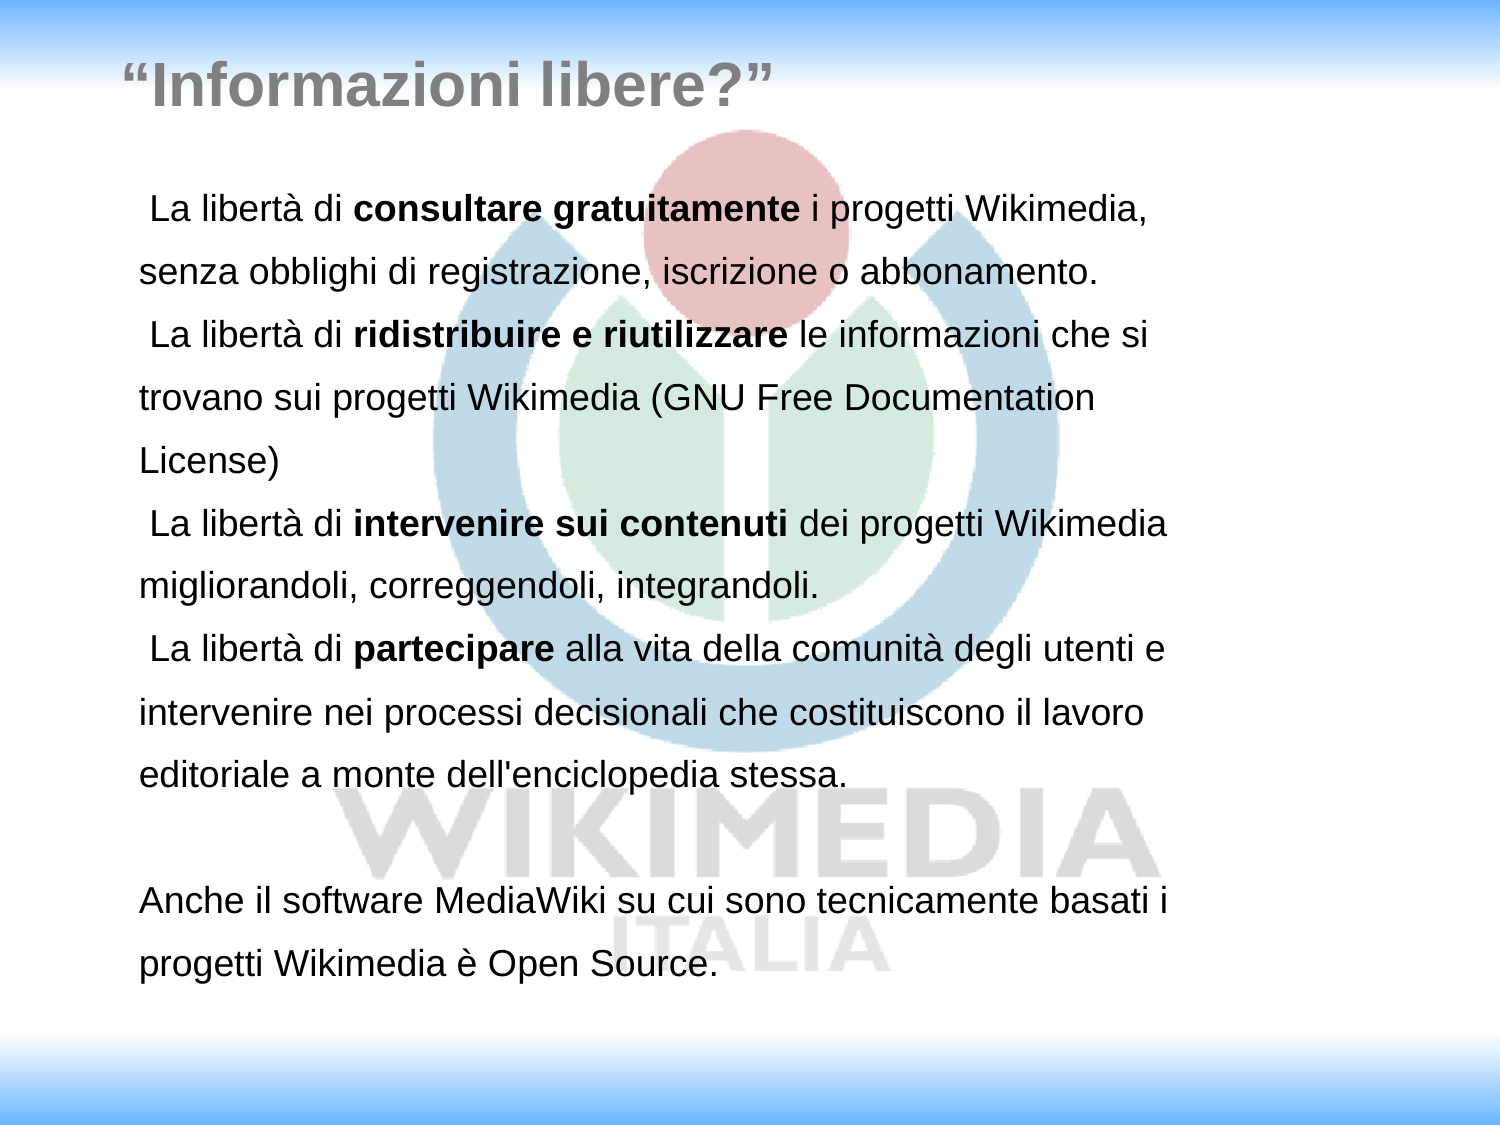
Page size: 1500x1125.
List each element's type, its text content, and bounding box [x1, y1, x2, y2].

text_box “Informazioni libere?” [120, 50, 1479, 120]
text_box La libertà di consultare gratuitamente i progetti Wikimedia, senza obblighi di registrazione, iscrizione o abbonamento. La libertà di ridistribuire e riutilizzare le informazioni che si trovano sui progetti Wikimedia (GNU Free Documentation License) La libertà di intervenire sui contenuti dei progetti Wikimedia migliorandoli, correggendoli, integrandoli. La libertà di partecipare alla vita della comunità degli utenti e intervenire nei processi decisionali che costituiscono il lavoro editoriale a monte dell'enciclopedia stessa. Anche il software MediaWiki su cui sono tecnicamente basati i progetti Wikimedia è Open Source. [124, 158, 1241, 1022]
picture [75, 91, 1426, 1034]
text_box [0, 1034, 1500, 1125]
text_box [0, 0, 1500, 91]
